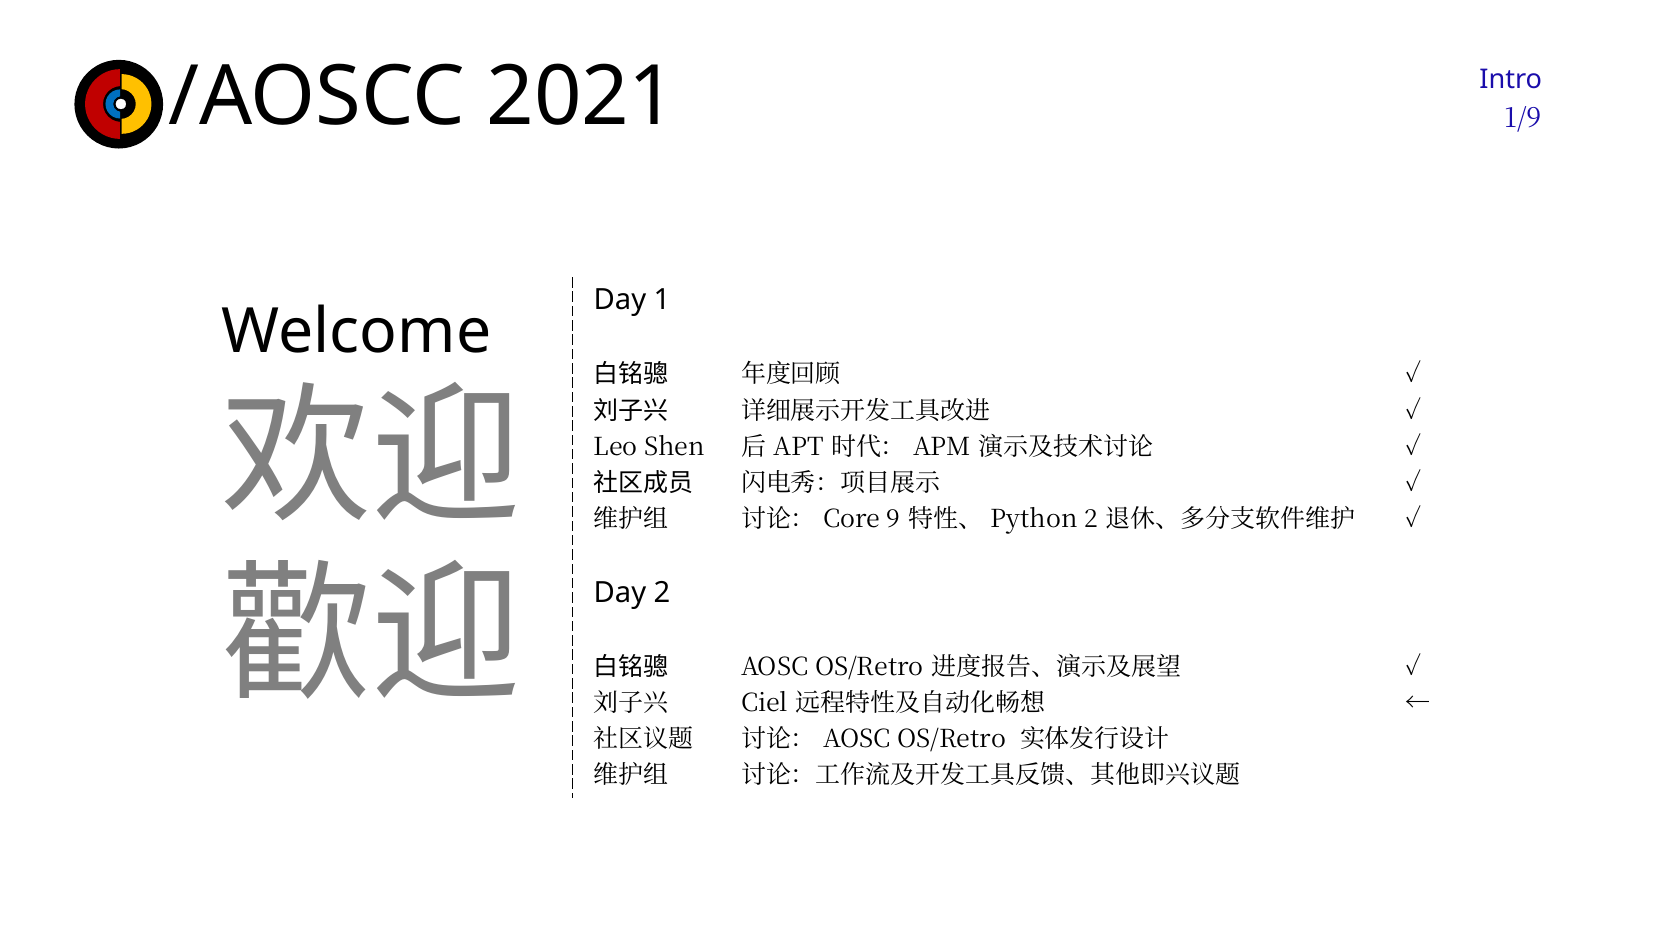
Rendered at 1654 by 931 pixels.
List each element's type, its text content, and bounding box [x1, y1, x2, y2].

text_box Day 1 白铭骢 年度回顾 ✓ 刘子兴 详细展示开发工具改进 ✓ Leo Shen 后APT时代：APM演示及技术讨论 ✓ 社区成员 闪电秀：项目展示 ✓ 维护组 讨论：Core 9特性、Python 2退休、多分支软件维护 ✓ Day 2 白铭骢 AOSC OS/Retro进度报告、演示及展望 ✓ 刘子兴 Ciel远程特性及自动化畅想 ← 社区议题 讨论：AOSC OS/Retro 实体发行设计 维护组 讨论：工作流及开发工具反馈、其他即兴议题 [578, 270, 1654, 802]
text_box Intro <编号>/9 [1464, 52, 1583, 223]
text_box Welcome 欢迎 歡迎 [206, 289, 537, 732]
text_box /AOSCC 2021 [153, 28, 697, 163]
picture [71, 57, 153, 151]
